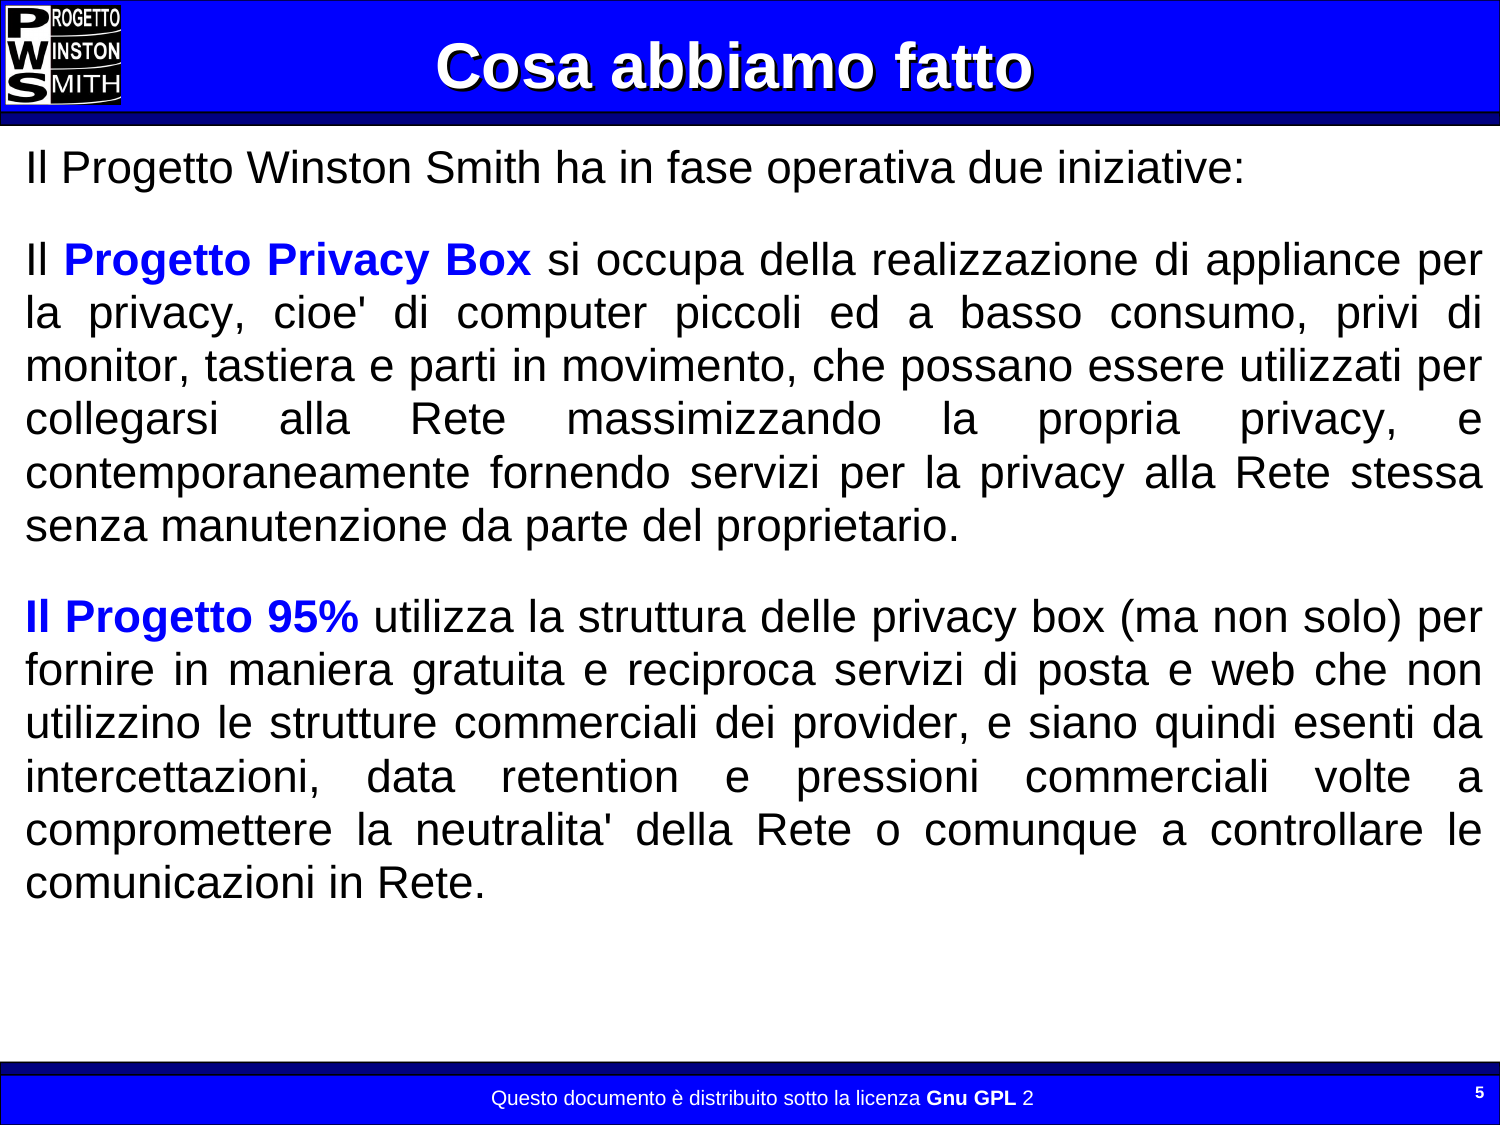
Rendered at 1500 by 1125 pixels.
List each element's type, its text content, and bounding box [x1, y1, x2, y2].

picture [5, 5, 121, 105]
text_box Il Progetto Winston Smith ha in fase operativa due iniziative: Il Progetto Privacy Box si occupa della realizzazione di appliance per la privacy, cioe' di computer piccoli ed a basso consumo, privi di monitor, tastiera e parti in movimento, che possano essere utilizzati per collegarsi alla Rete massimizzando la propria privacy, e contemporaneamente fornendo servizi per la privacy alla Rete stessa senza manutenzione da parte del proprietario. Il Progetto 95% utilizza la struttura delle privacy box (ma non solo) per fornire in maniera gratuita e reciproca servizi di posta e web che non utilizzino le strutture commerciali dei provider, e siano quindi esenti da intercettazioni, data retention e pressioni commerciali volte a compromettere la neutralita' della Rete o comunque a controllare le comunicazioni in Rete. [9, 132, 1500, 1008]
text_box Cosa abbiamo fatto [177, 18, 1293, 110]
